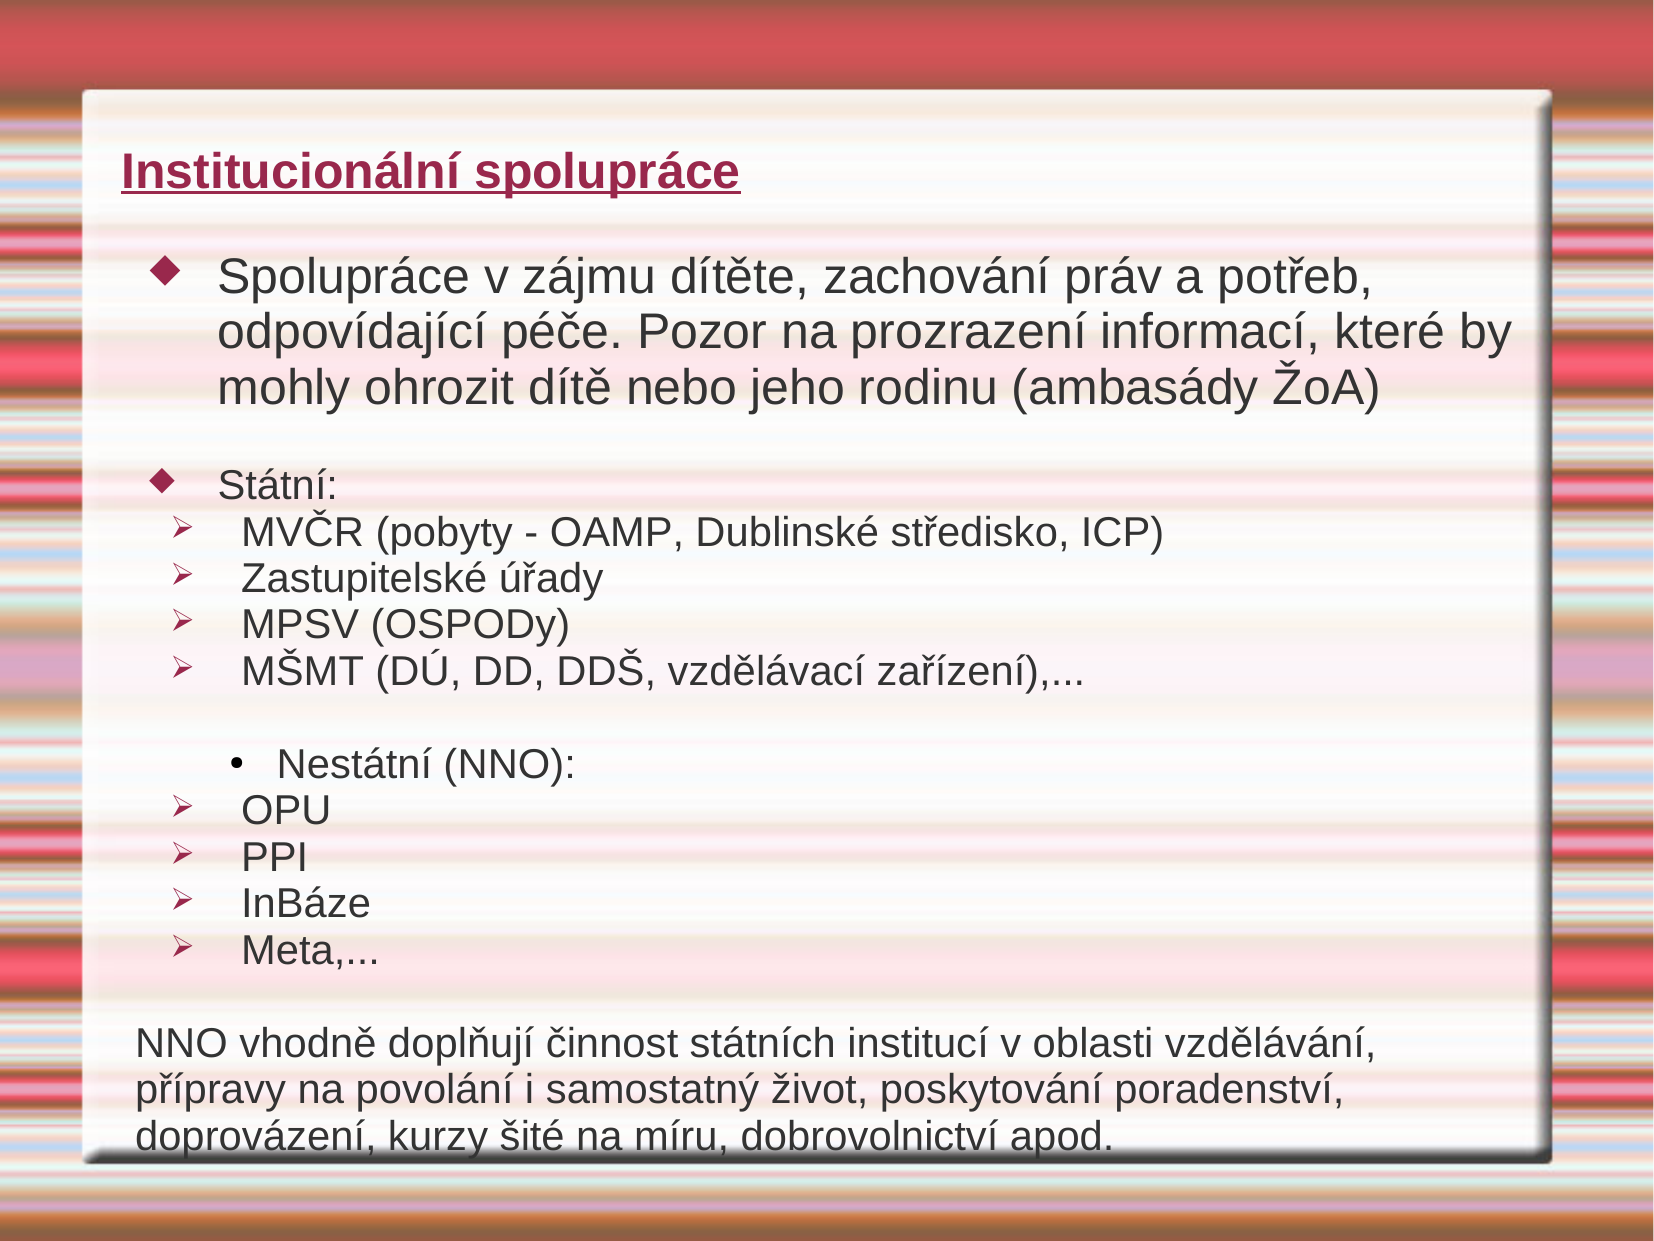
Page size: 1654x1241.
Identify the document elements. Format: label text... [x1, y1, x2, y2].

list Spolupráce v zájmu dítěte, zachování práv a potřeb, odpovídající péče. Pozor na prozrazení informací, které by mohly ohrozit dítě nebo jeho rodinu (ambasády ŽoA) Státní: MVČR (pobyty - OAMP, Dublinské středisko, ICP) Zastupitelské úřady MPSV (OSPODy) MŠMT (DÚ, DD, DDŠ, vzdělávací zařízení),... Nestátní (NNO): OPU PPI InBáze Meta,... NNO vhodně doplňují činnost státních institucí v oblasti vzdělávání, přípravy na povolání i samostatný život, poskytování poradenství, doprovázení, kurzy šité na míru, dobrovolnictví apod. [134, 248, 1516, 1164]
title Institucionální spolupráce [121, 50, 1534, 237]
picture [0, 0, 1654, 1241]
